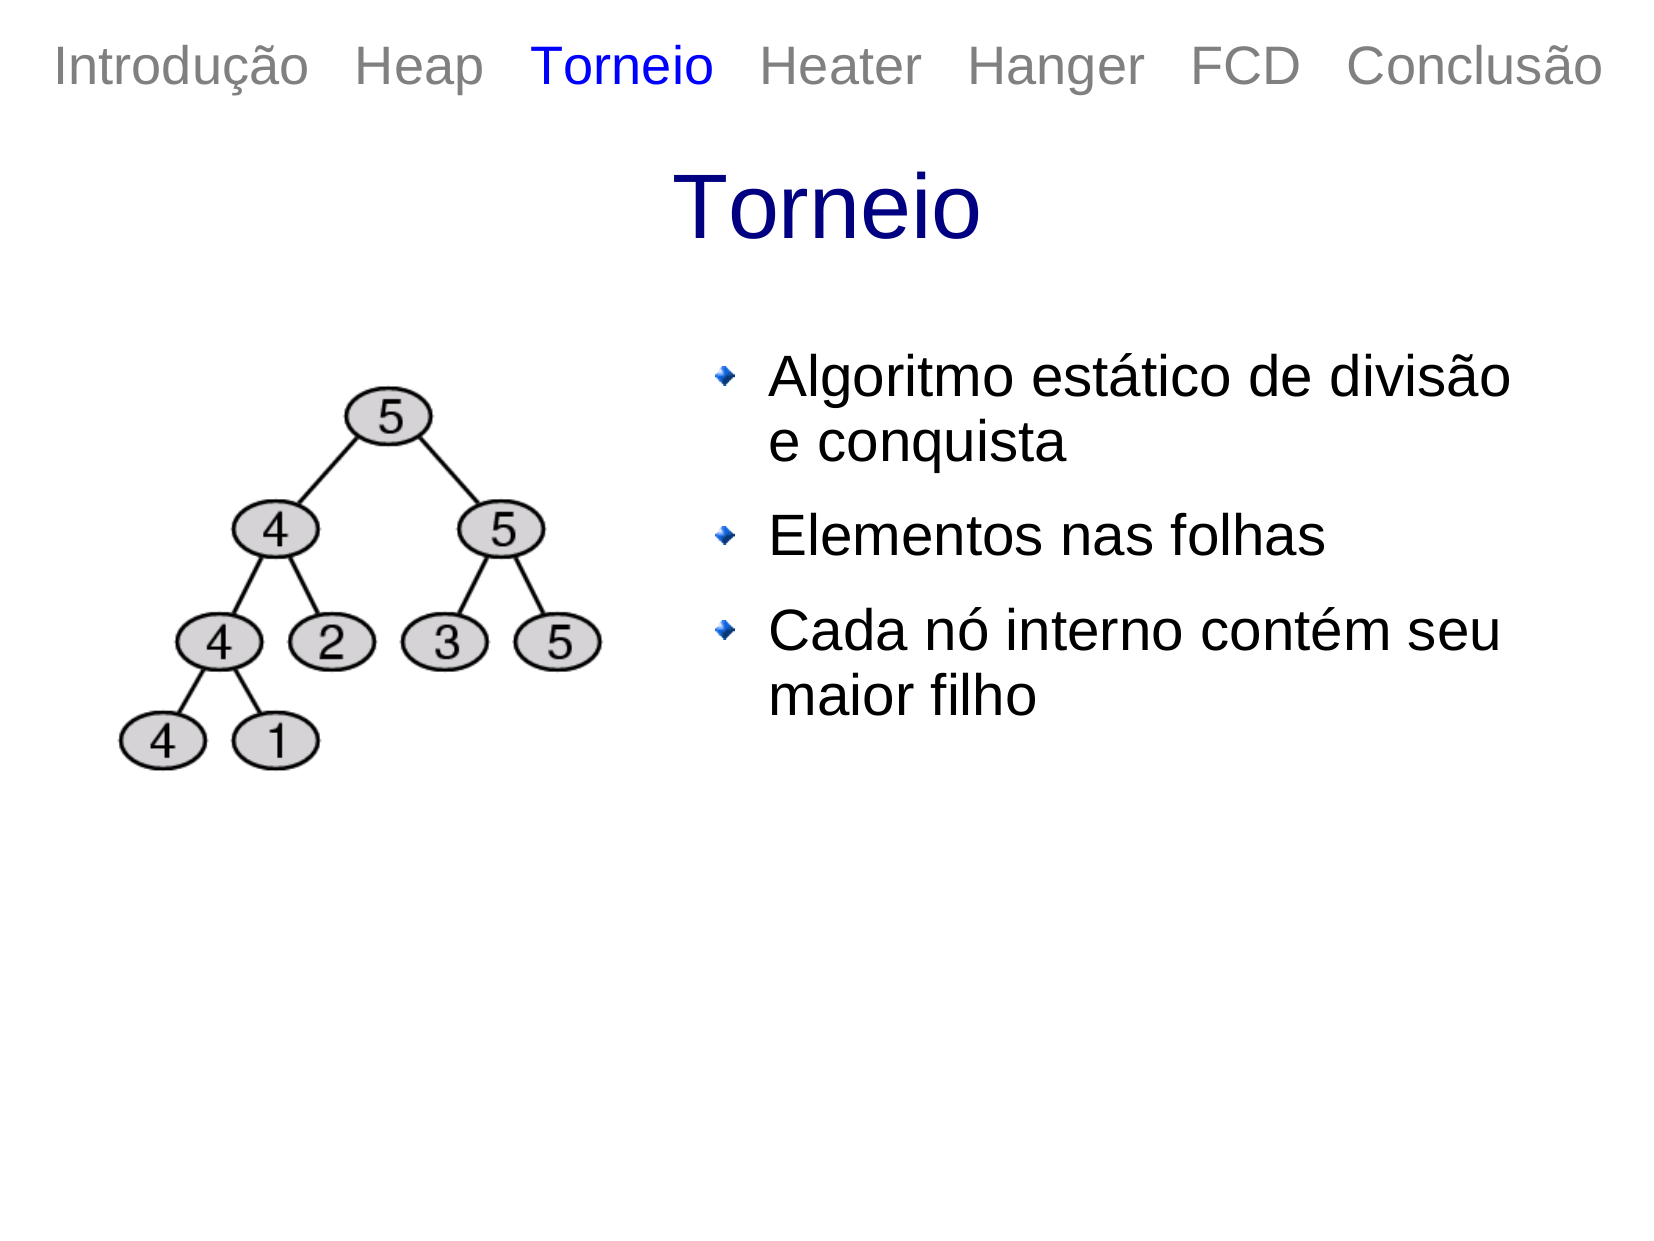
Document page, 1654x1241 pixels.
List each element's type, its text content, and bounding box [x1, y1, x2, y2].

title Torneio [121, 102, 1534, 311]
text_box Introdução Heap Torneio Heater Hanger FCD Conclusão [30, 35, 1629, 96]
list Algoritmo estático de divisão e conquista Elementos nas folhas Cada nó interno contém seu maior filho [697, 343, 1535, 1136]
picture [107, 379, 608, 780]
